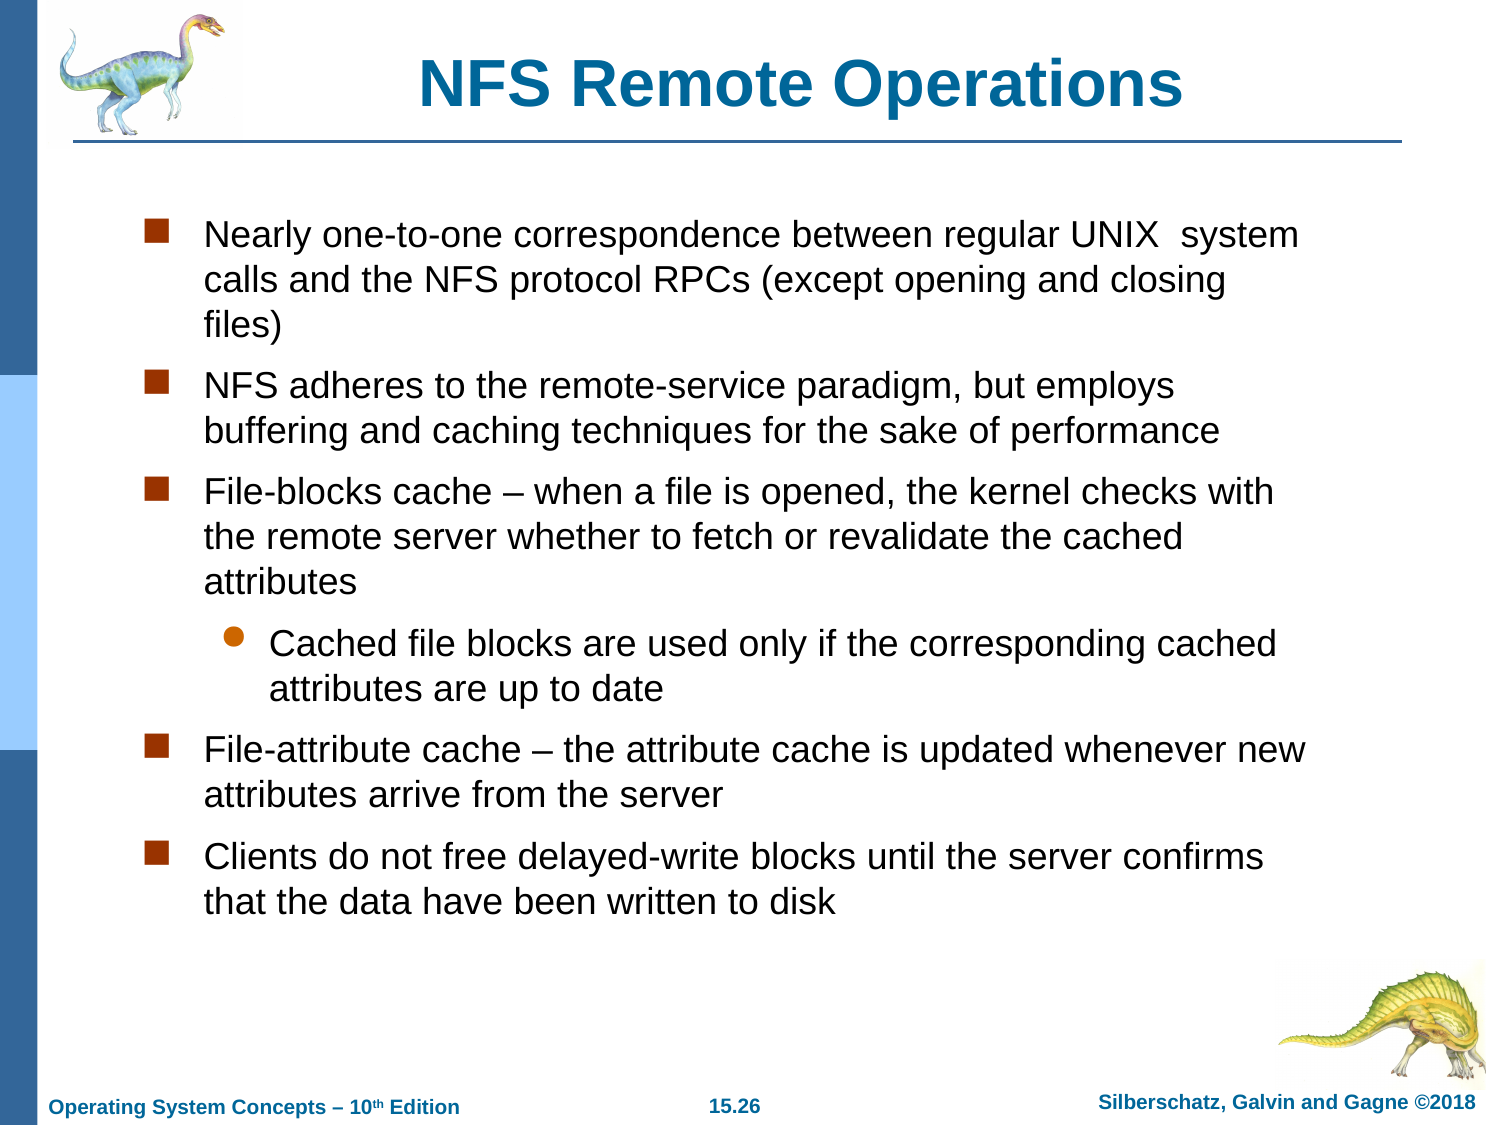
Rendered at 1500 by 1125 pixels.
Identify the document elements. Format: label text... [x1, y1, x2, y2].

picture [1415, 1094, 1423, 1099]
title NFS Remote Operations [178, 32, 1425, 128]
picture [1275, 959, 1486, 1090]
list Nearly one-to-one correspondence between regular UNIX system calls and the NFS protocol RPCs (except opening and closing files) NFS adheres to the remote-service paradigm, but employs buffering and caching techniques for the sake of performance File-blocks cache – when a file is opened, the kernel checks with the remote server whether to fetch or revalidate the cached attributes Cached file blocks are used only if the corresponding cached attributes are up to date File-attribute cache – the attribute cache is updated whenever new attributes arrive from the server Clients do not free delayed-write blocks until the server confirms that the data have been written to disk [132, 202, 1325, 1016]
picture [46, 0, 243, 149]
